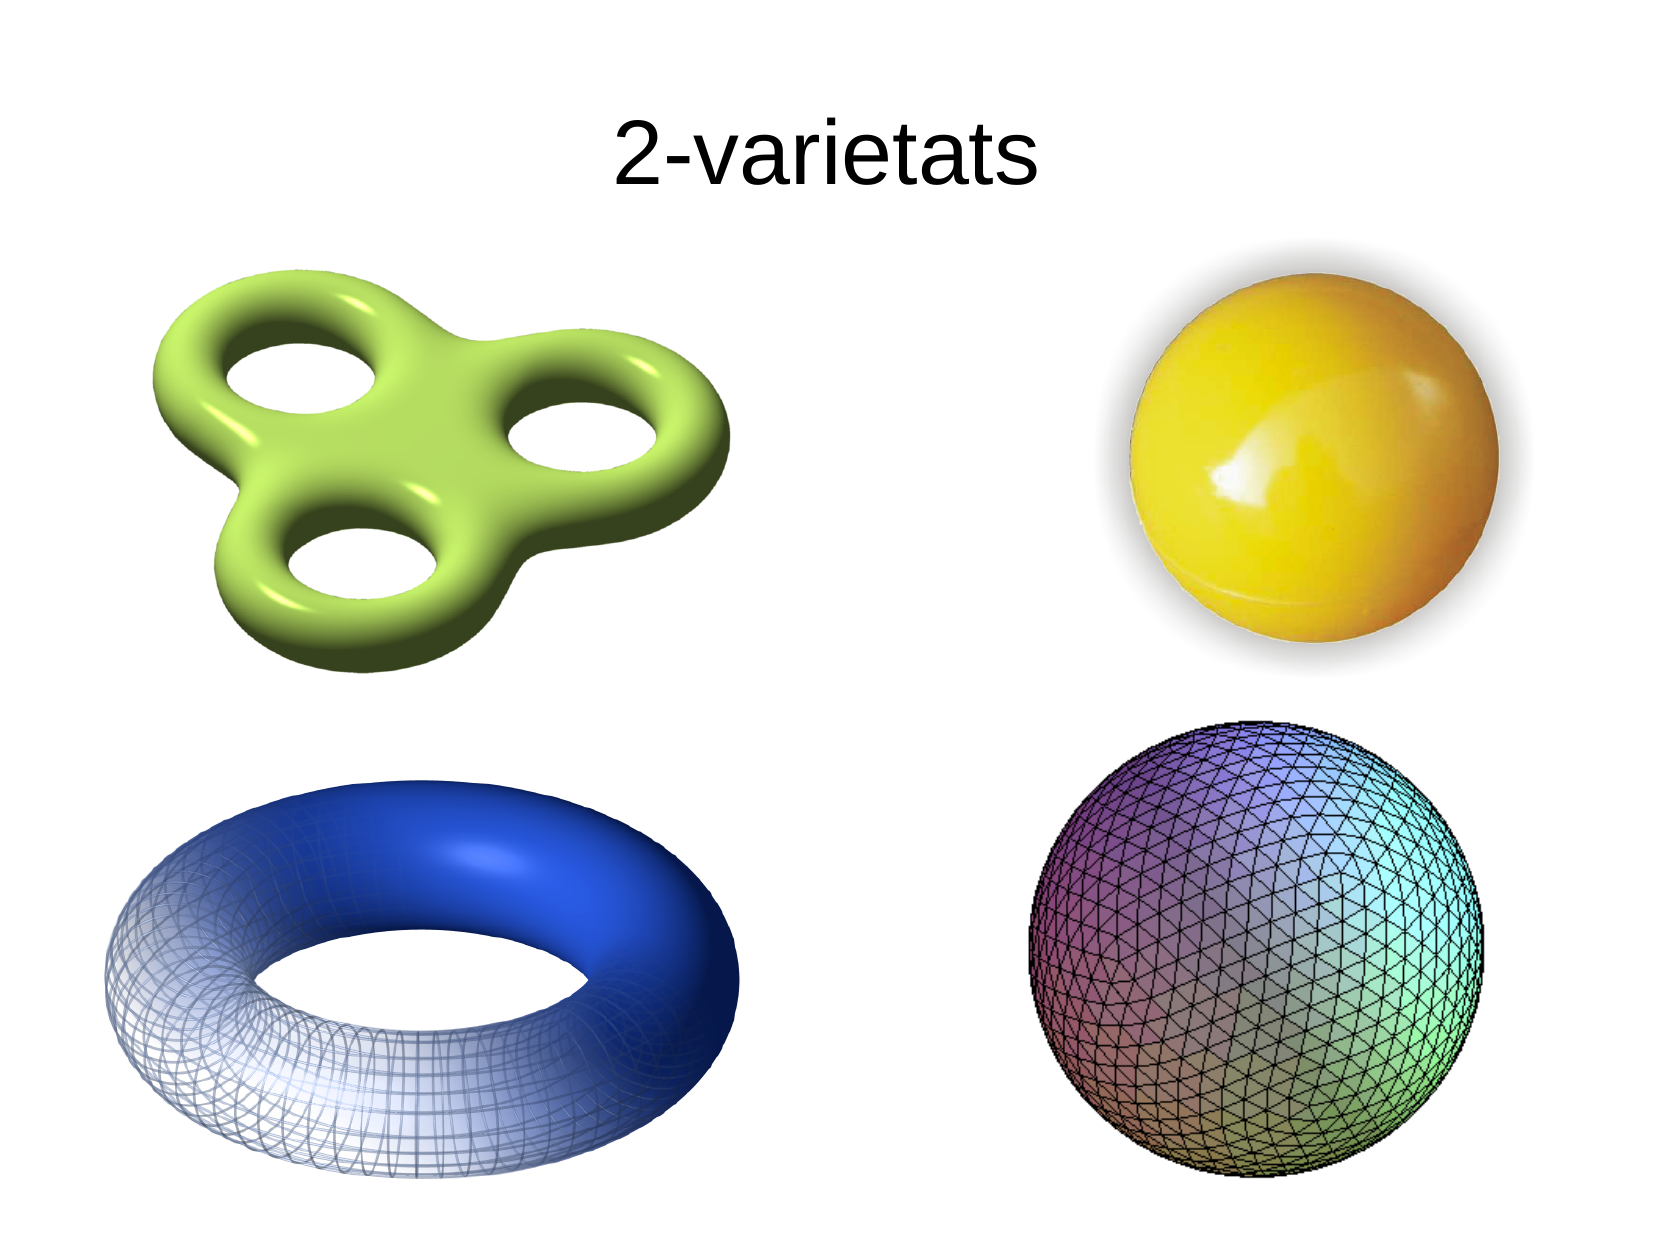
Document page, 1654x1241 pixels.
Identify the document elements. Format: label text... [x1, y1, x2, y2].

title 2-varietats [82, 49, 1571, 257]
picture [1092, 235, 1536, 680]
picture [59, 748, 781, 1211]
picture [982, 704, 1536, 1211]
picture [147, 265, 736, 680]
